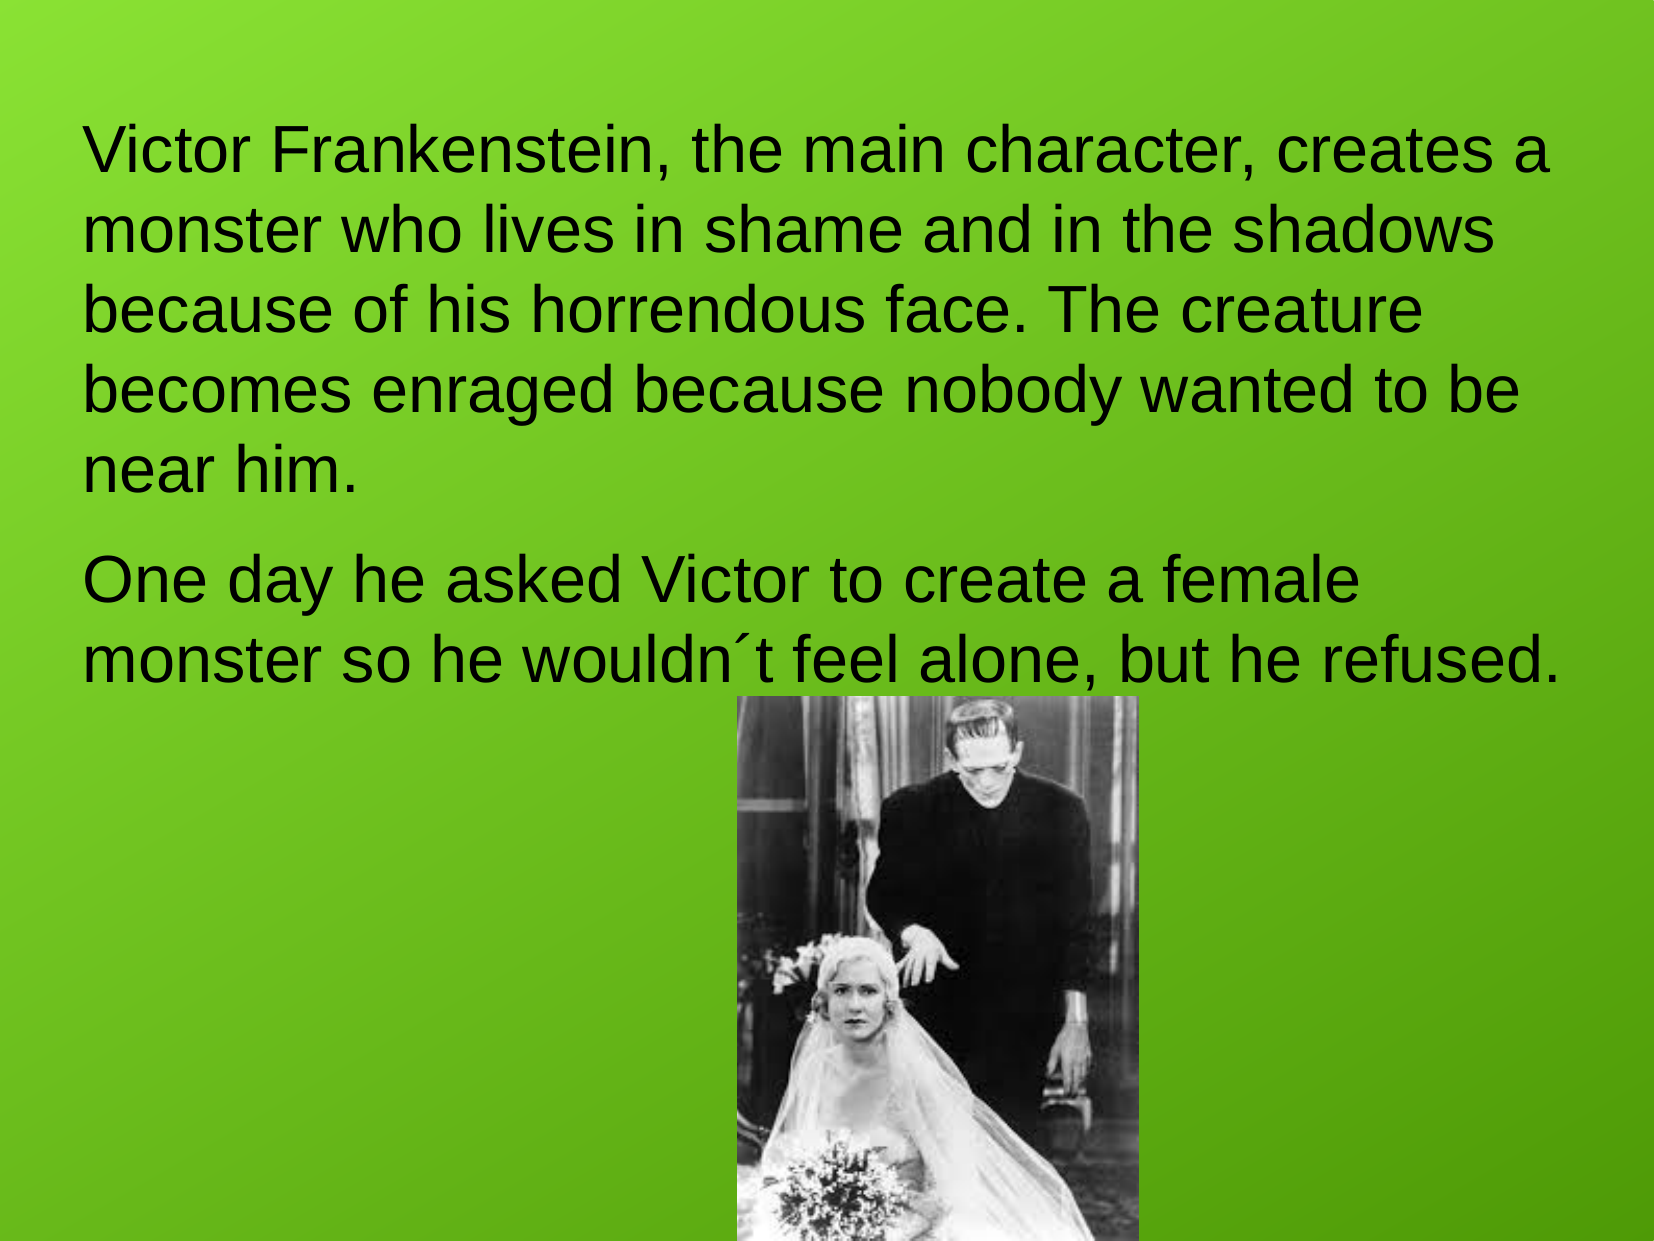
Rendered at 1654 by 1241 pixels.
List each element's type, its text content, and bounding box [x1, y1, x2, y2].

list Victor Frankenstein, the main character, creates a monster who lives in shame and in the shadows because of his horrendous face. The creature becomes enraged because nobody wanted to be near him. One day he asked Victor to create a female monster so he wouldn´t feel alone, but he refused. [82, 106, 1571, 1010]
picture [737, 696, 1139, 1241]
